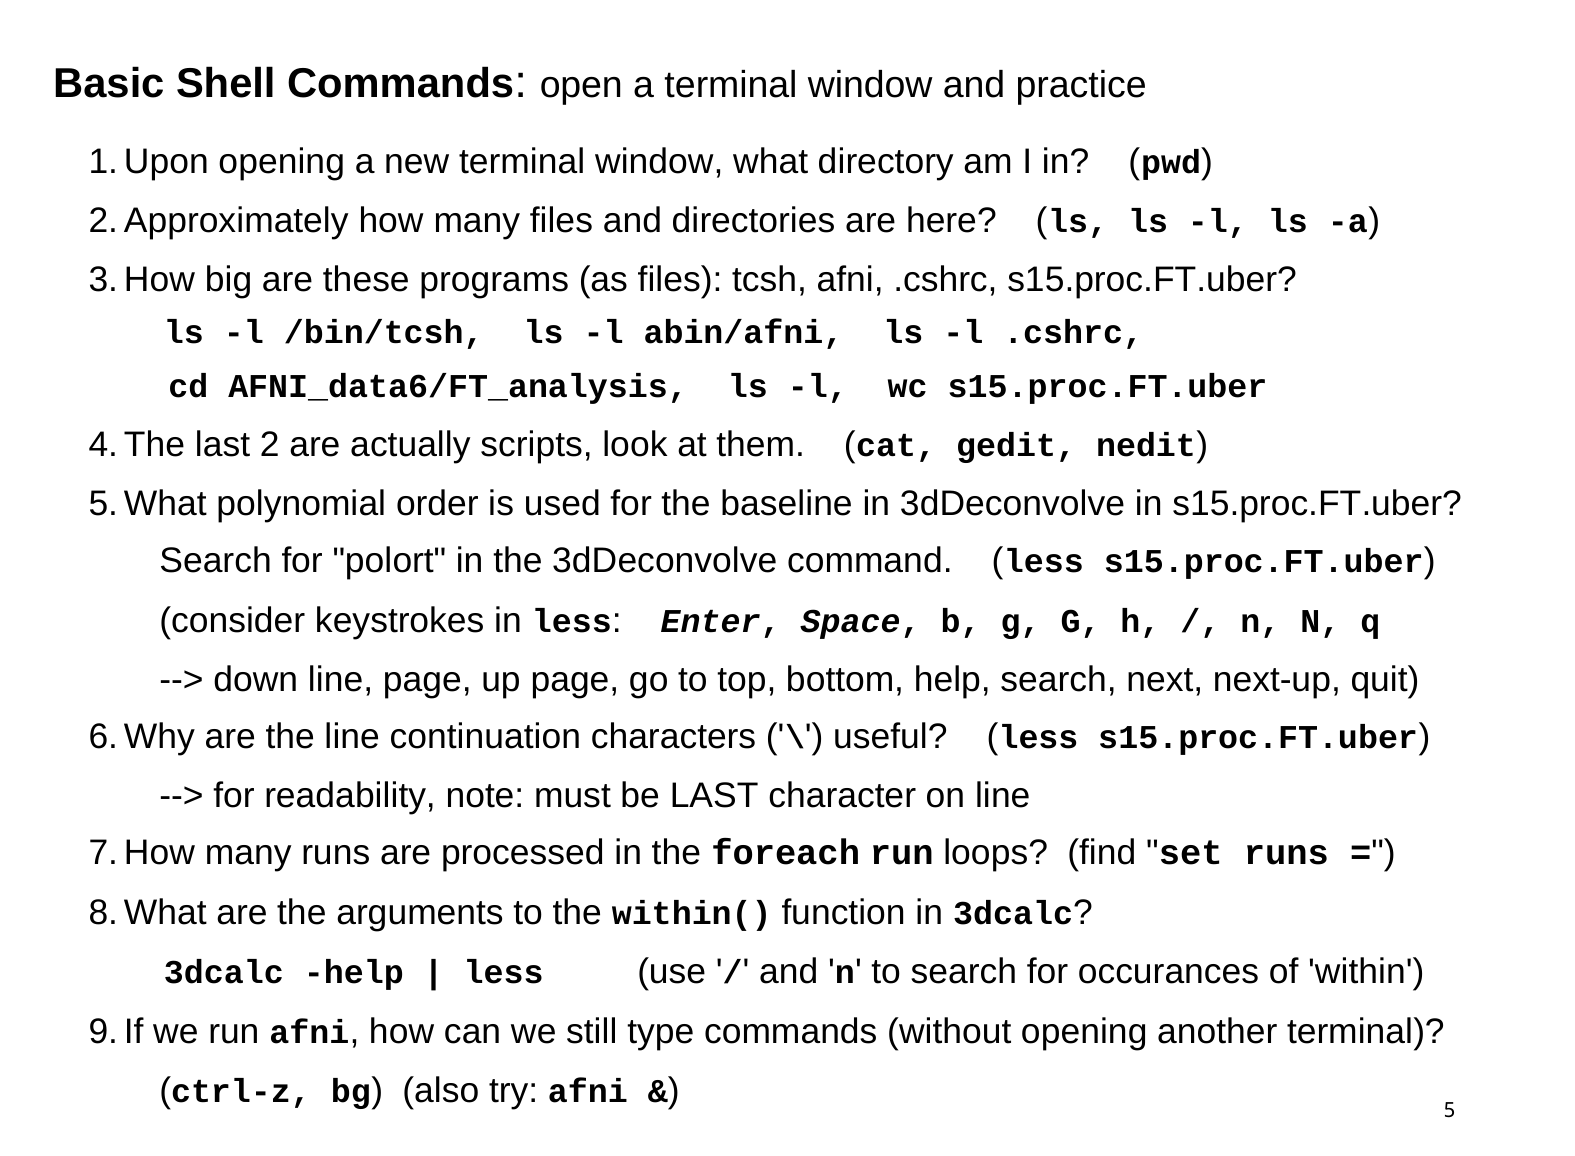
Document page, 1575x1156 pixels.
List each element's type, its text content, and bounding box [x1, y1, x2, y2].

list Basic Shell Commands: open a terminal window and practice Upon opening a new terminal window, what directory am I in? (pwd) Approximately how many files and directories are here? (ls, ls -l, ls -a) How big are these programs (as files): tcsh, afni, .cshrc, s15.proc.FT.uber? ls -l /bin/tcsh, ls -l abin/afni, ls -l .cshrc, cd AFNI_data6/FT_analysis, ls -l, wc s15.proc.FT.uber The last 2 are actually scripts, look at them. (cat, gedit, nedit) What polynomial order is used for the baseline in 3dDeconvolve in s15.proc.FT.uber? Search for "polort" in the 3dDeconvolve command. (less s15.proc.FT.uber) (consider keystrokes in less: Enter, Space, b, g, G, h, /, n, N, q --> down line, page, up page, go to top, bottom, help, search, next, next-up, quit) Why are the line continuation characters ('\') useful? (less s15.proc.FT.uber) --> for readability, note: must be LAST character on line How many runs are processed in the foreach run loops? (find "set runs =") What are the arguments to the within() function in 3dcalc? 3dcalc -help | less (use '/' and 'n' to search for occurances of 'within') If we run afni, how can we still type commands (without opening another terminal)? (ctrl-z, bg) (also try: afni &) [37, 37, 1538, 1126]
